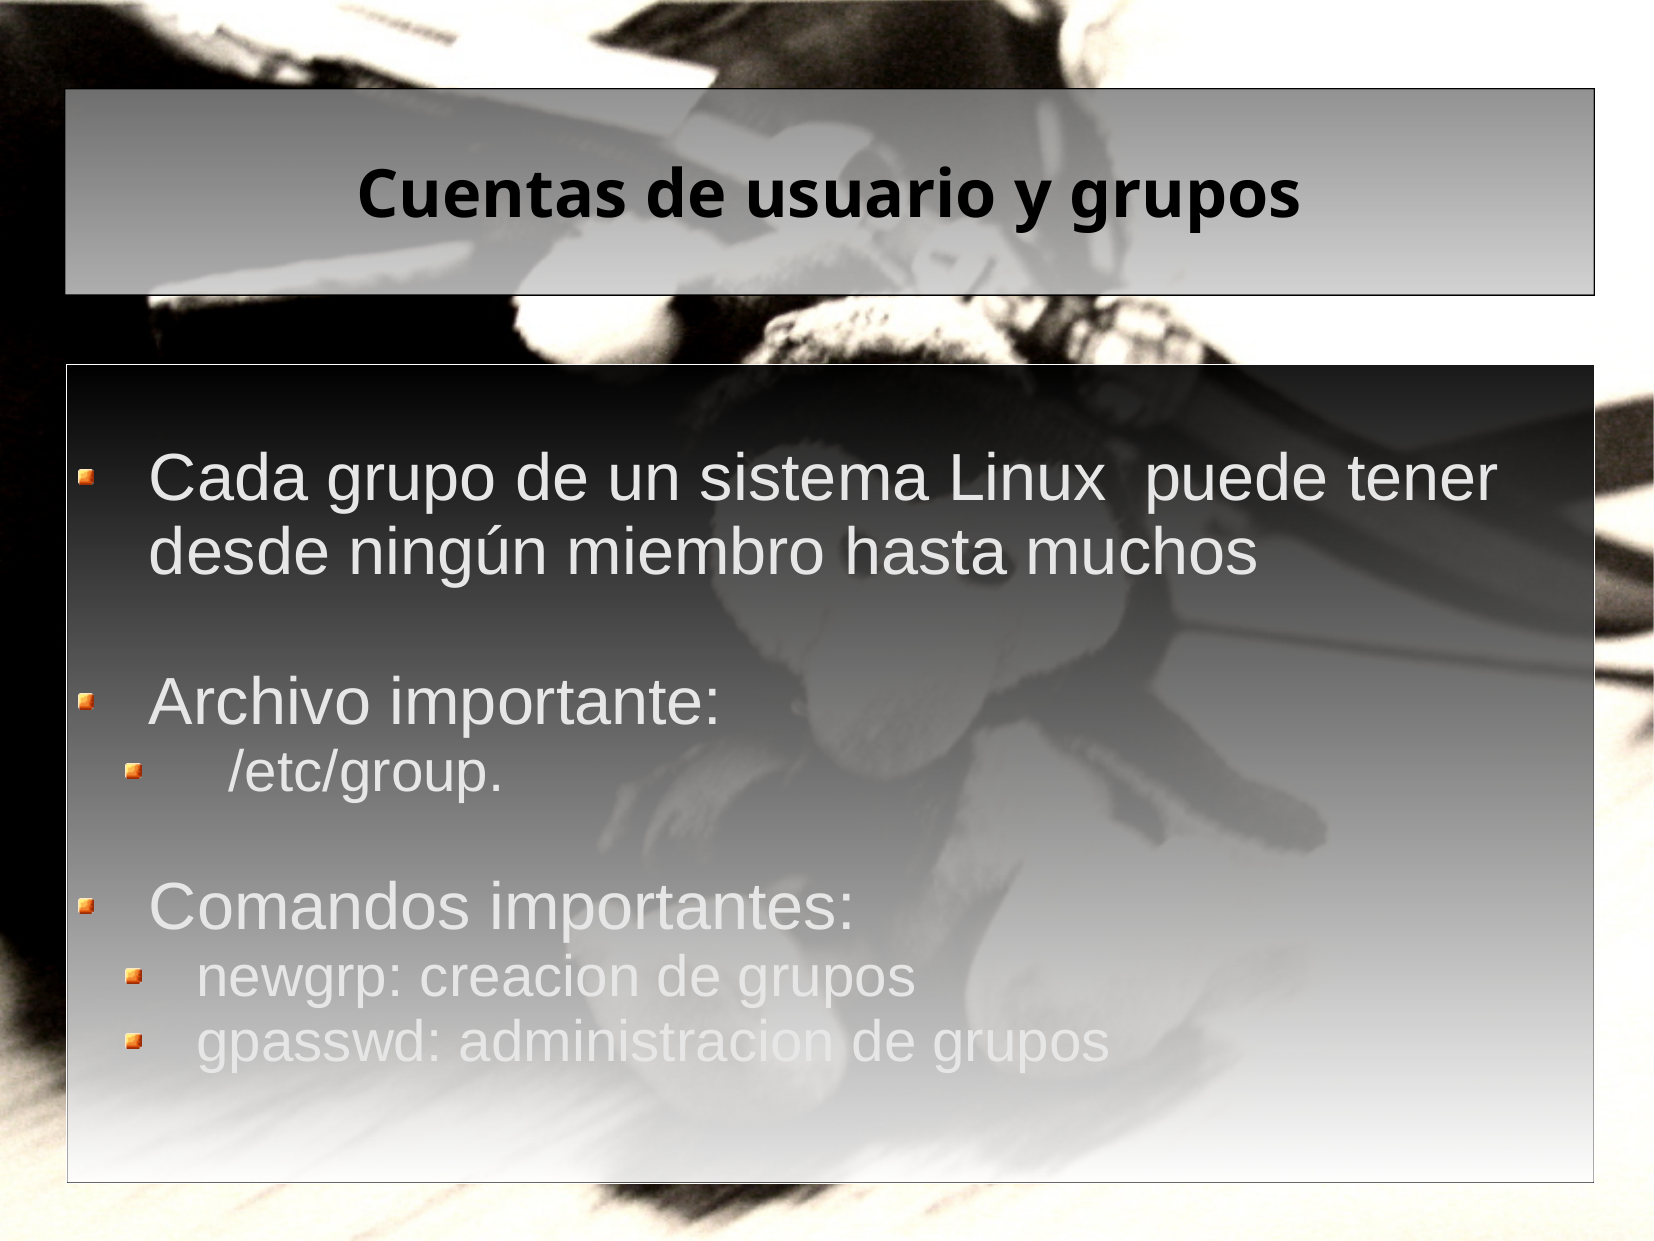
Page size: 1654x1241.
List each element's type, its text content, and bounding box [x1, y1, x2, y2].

picture [0, 0, 1654, 1241]
list Cada grupo de un sistema Linux puede tener desde ningún miembro hasta muchos Archivo importante: /etc/group. Comandos importantes: newgrp: creacion de grupos gpasswd: administracion de grupos [66, 364, 1595, 1184]
title Cuentas de usuario y grupos [64, 88, 1595, 296]
